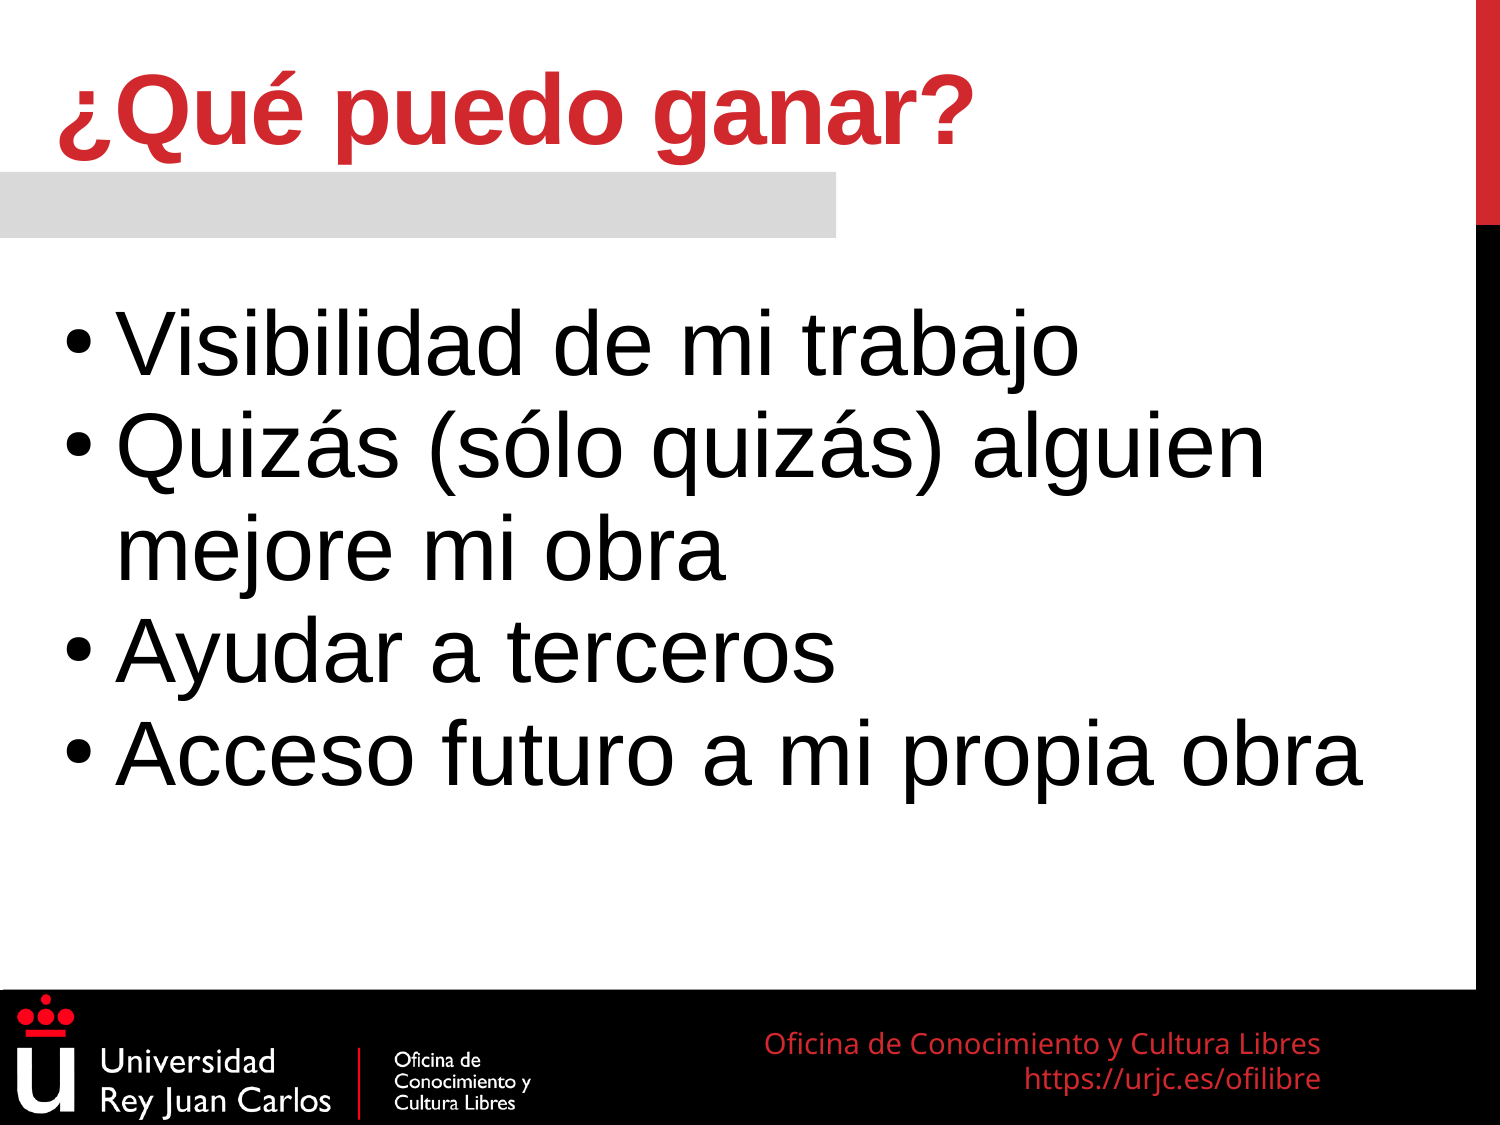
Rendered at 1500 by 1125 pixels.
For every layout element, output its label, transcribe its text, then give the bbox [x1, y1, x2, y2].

picture [17, 994, 531, 1120]
text_box Visibilidad de mi trabajo Quizás (sólo quizás) alguien mejore mi obra Ayudar a terceros Acceso futuro a mi propia obra [30, 285, 1441, 870]
text_box ¿Qué puedo ganar? [39, 24, 1366, 172]
title [75, 172, 1026, 250]
text_box [0, 171, 837, 238]
